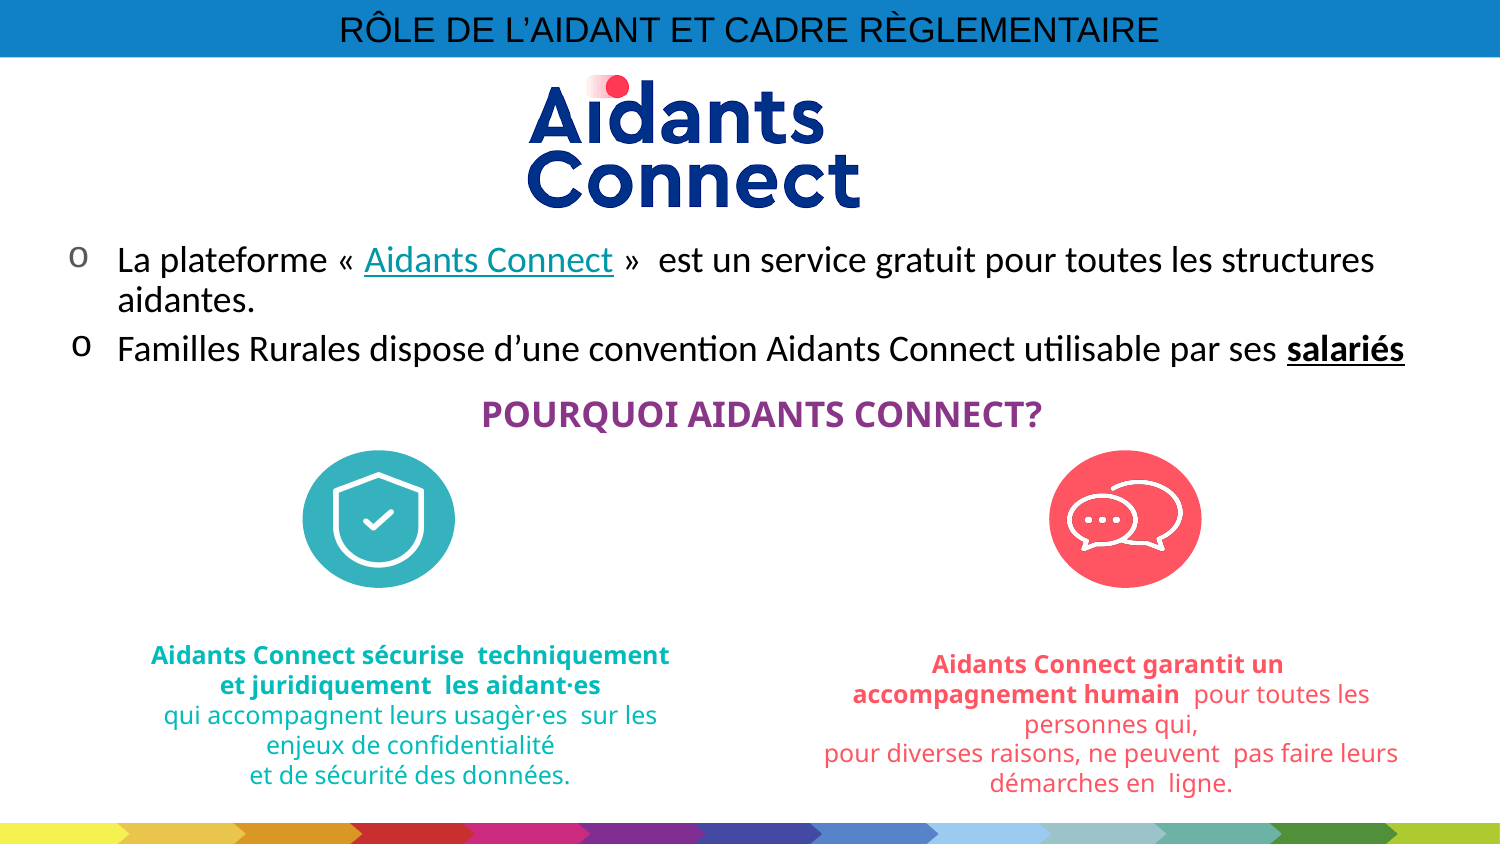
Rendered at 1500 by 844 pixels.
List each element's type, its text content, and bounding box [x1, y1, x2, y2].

picture [526, 73, 862, 211]
text_box [1049, 488, 1057, 550]
text_box [1193, 487, 1202, 551]
text_box [330, 450, 428, 466]
picture [309, 466, 448, 572]
text_box La plateforme « Aidants Connect » est un service gratuit pour toutes les structures aidantes. Familles Rurales dispose d’une convention Aidants Connect utilisable par ses salariés [27, 224, 1444, 369]
text_box [330, 572, 428, 588]
text_box [448, 490, 455, 548]
picture [0, 823, 1500, 844]
text_box [302, 491, 309, 547]
text_box Aidants Connect sécurise techniquement et juridiquement les aidant·es qui accompagnent leurs usagèr·es sur les enjeux de confidentialité et de sécurité des données. [135, 637, 686, 790]
title RÔLE DE L’AIDANT ET CADRE RÈGLEMENTAIRE [0, 0, 1500, 58]
picture [1057, 471, 1193, 567]
text_box [1070, 567, 1180, 588]
text_box POURQUOI AIDANTS CONNECT? [437, 384, 1086, 473]
text_box Aidants Connect garantit un accompagnement humain pour toutes les personnes qui, pour diverses raisons, ne peuvent pas faire leurs démarches en ligne. [814, 646, 1408, 798]
text_box [1086, 450, 1180, 471]
